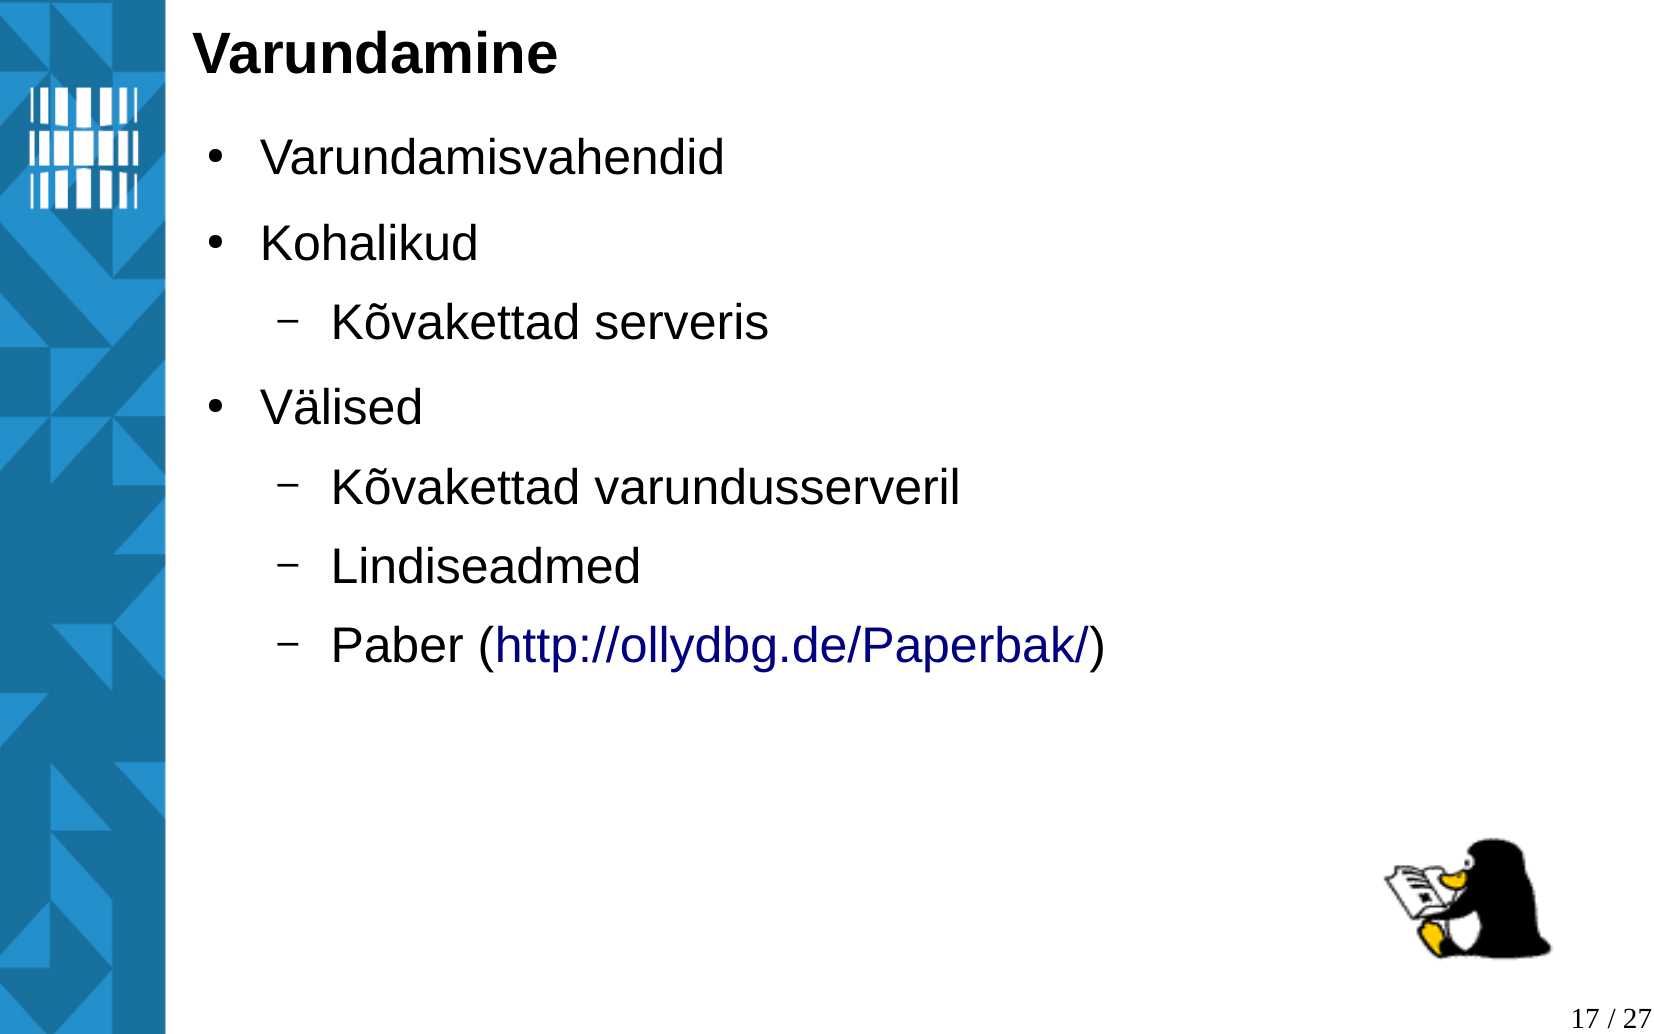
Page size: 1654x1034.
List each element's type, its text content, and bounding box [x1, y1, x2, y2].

picture [1370, 801, 1571, 969]
list Varundamisvahendid Kohalikud Kõvakettad serveris Välised Kõvakettad varundusserveril Lindiseadmed Paber (http://ollydbg.de/Paperbak/) [188, 129, 1347, 812]
title Varundamine [192, 11, 756, 95]
